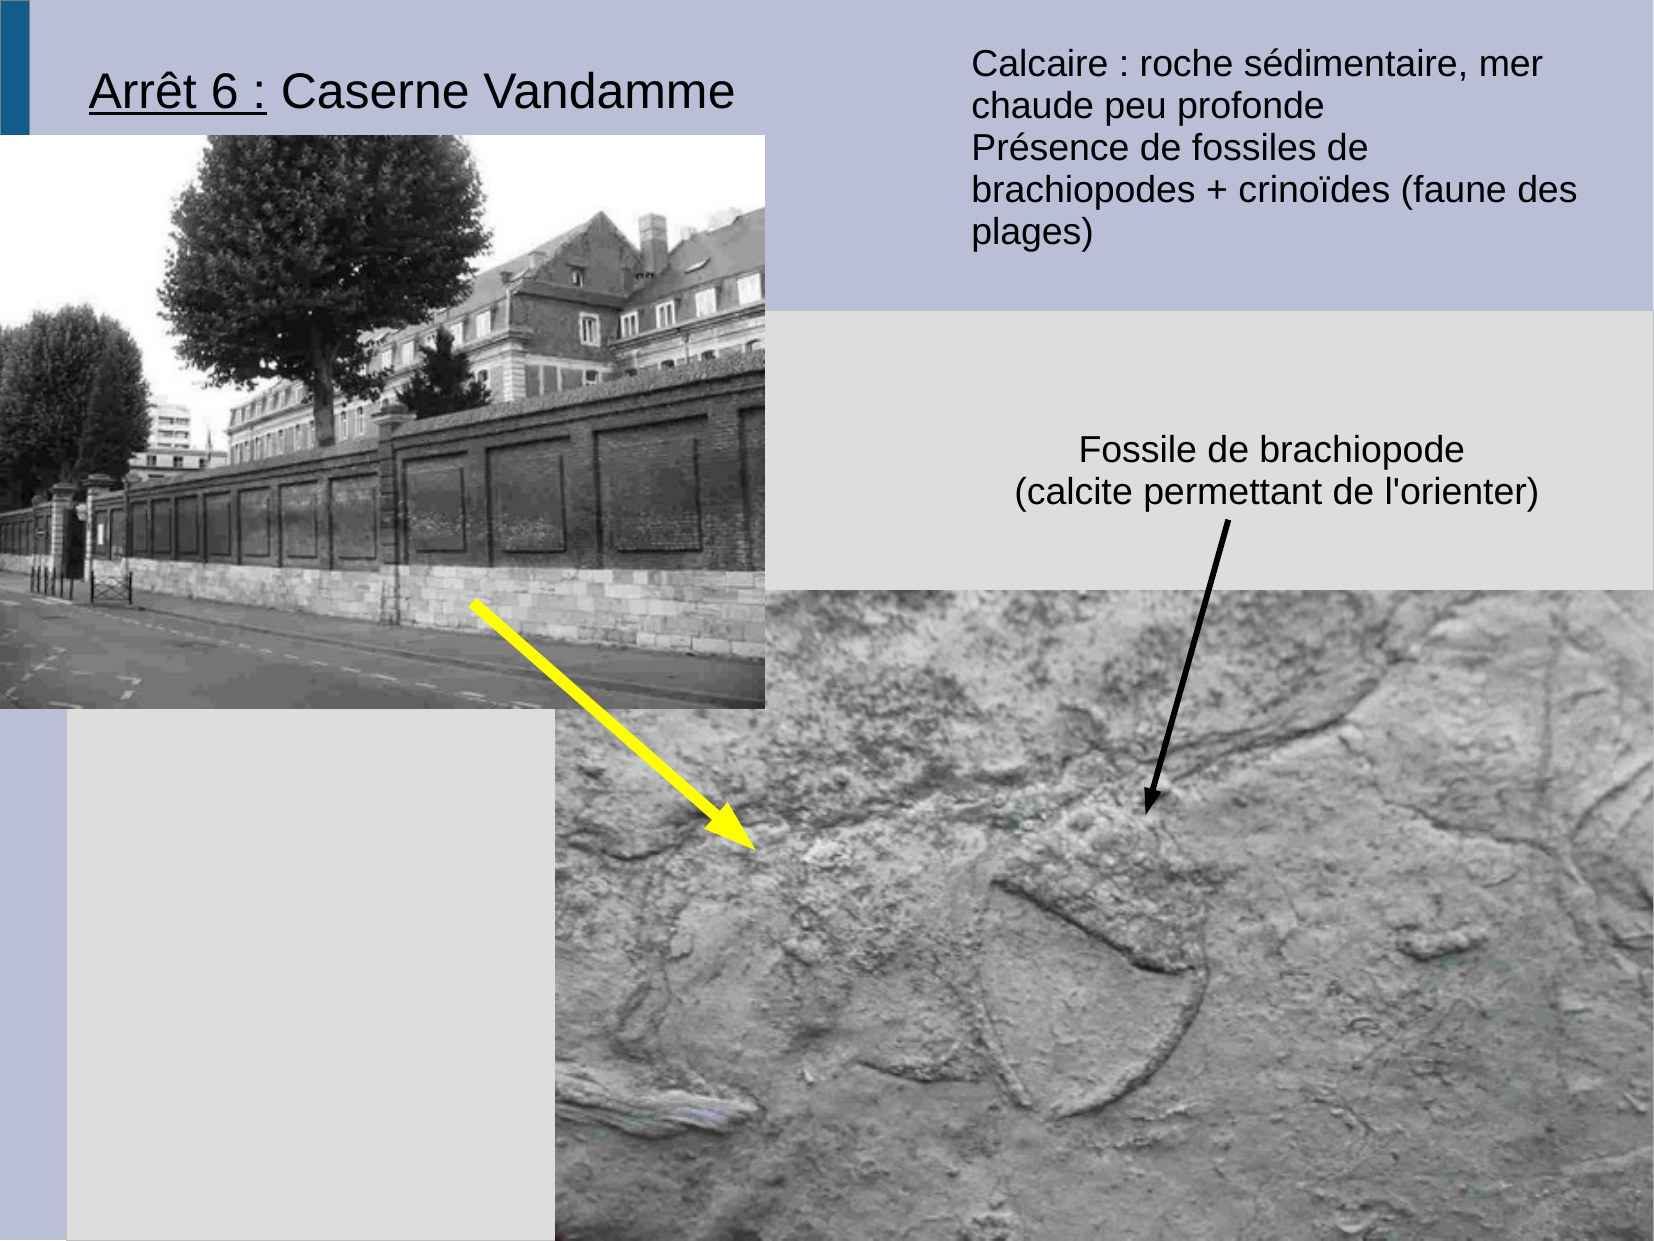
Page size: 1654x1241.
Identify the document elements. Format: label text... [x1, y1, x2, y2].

text_box Arrêt 6 : Caserne Vandamme [70, 53, 754, 130]
picture [0, 135, 1654, 1241]
text_box Calcaire : roche sédimentaire, mer chaude peu profonde Présence de fossiles de brachiopodes + crinoïdes (faune des plages) [956, 34, 1595, 260]
text_box Fossile de brachiopode (calcite permettant de l'orienter) [959, 420, 1595, 520]
